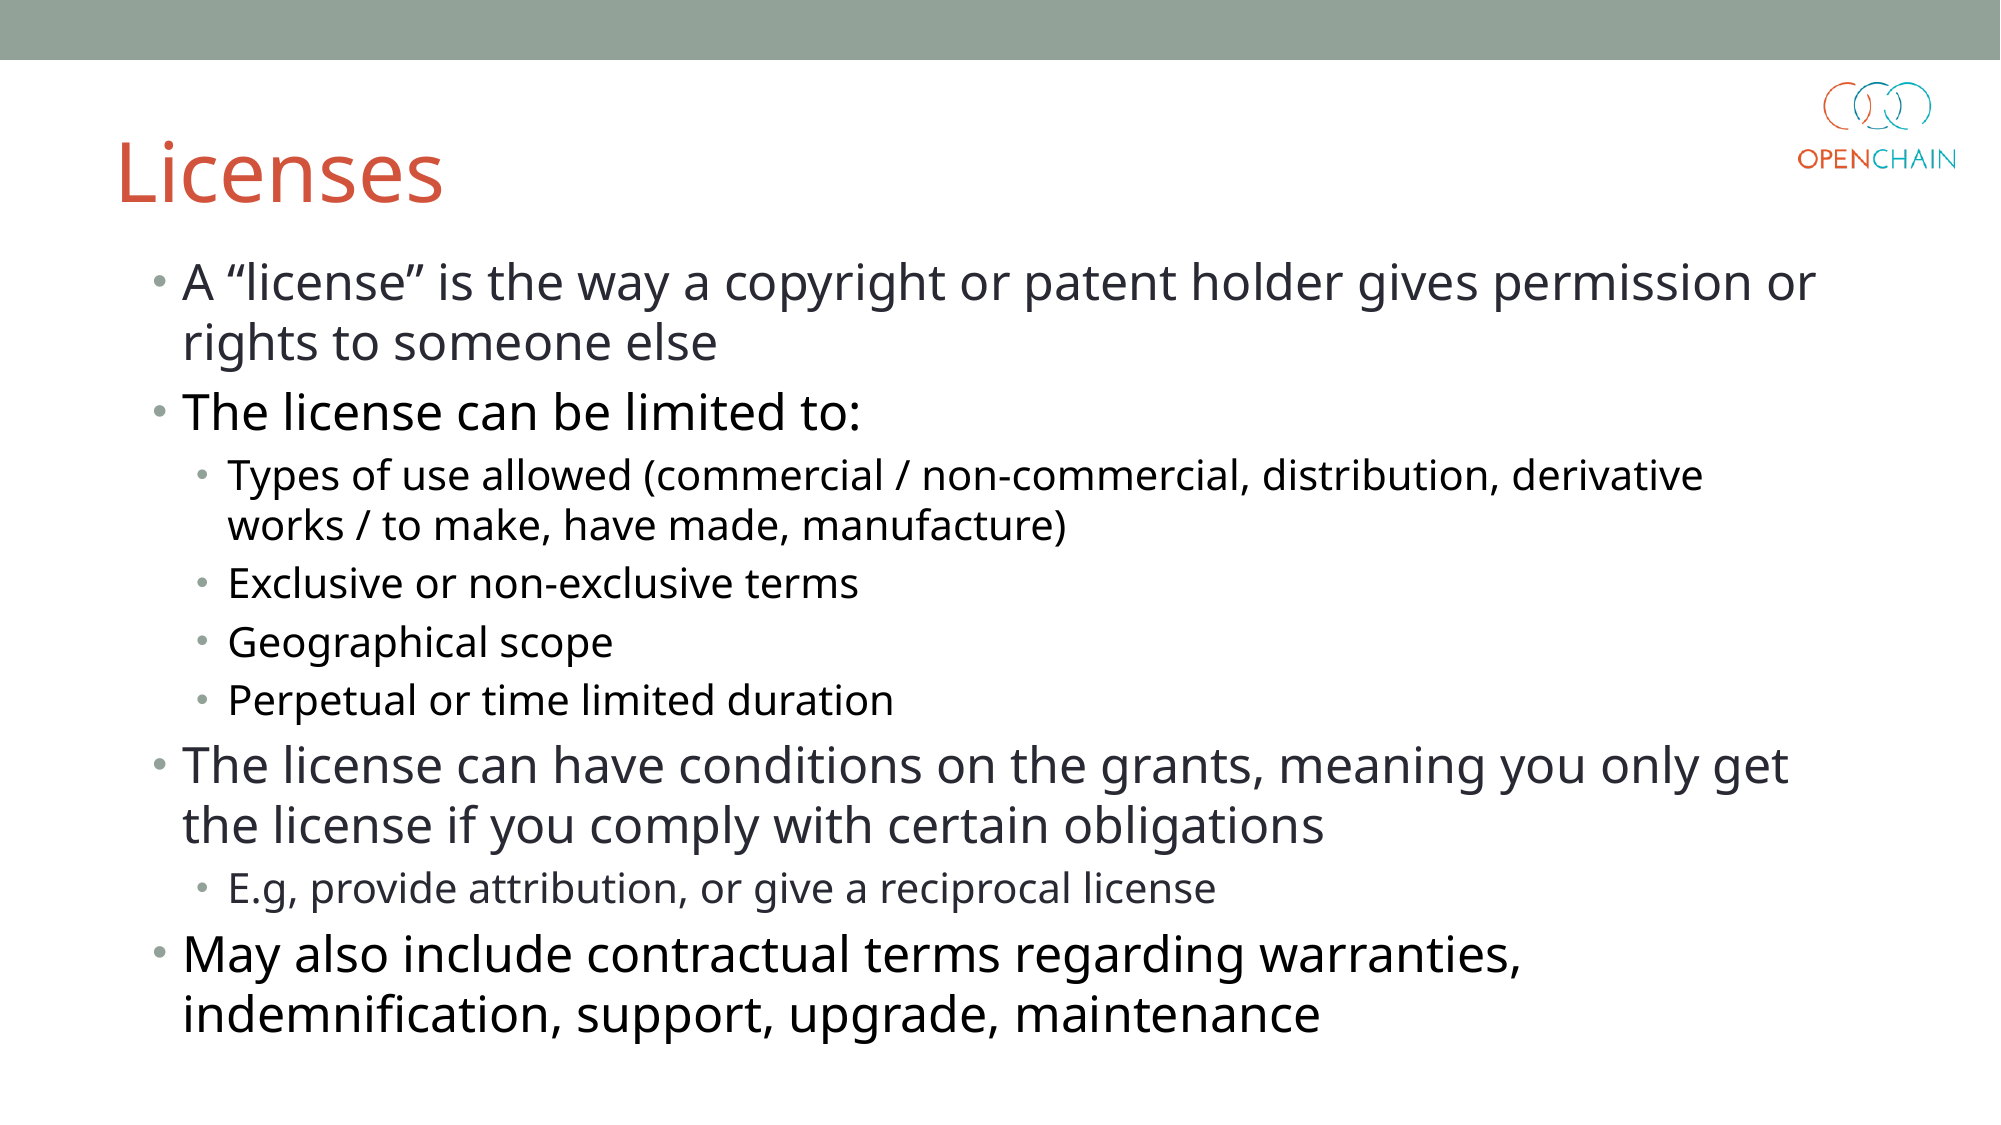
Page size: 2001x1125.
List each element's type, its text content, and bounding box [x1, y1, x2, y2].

title Licenses [99, 87, 1900, 250]
picture [1798, 82, 1955, 169]
list A “license” is the way a copyright or patent holder gives permission or rights to someone else The license can be limited to: Types of use allowed (commercial / non-commercial, distribution, derivative works / to make, have made, manufacture) Exclusive or non-exclusive terms Geographical scope Perpetual or time limited duration The license can have conditions on the grants, meaning you only get the license if you comply with certain obligations E.g, provide attribution, or give a reciprocal license May also include contractual terms regarding warranties, indemnification, support, upgrade, maintenance [137, 243, 1863, 1093]
